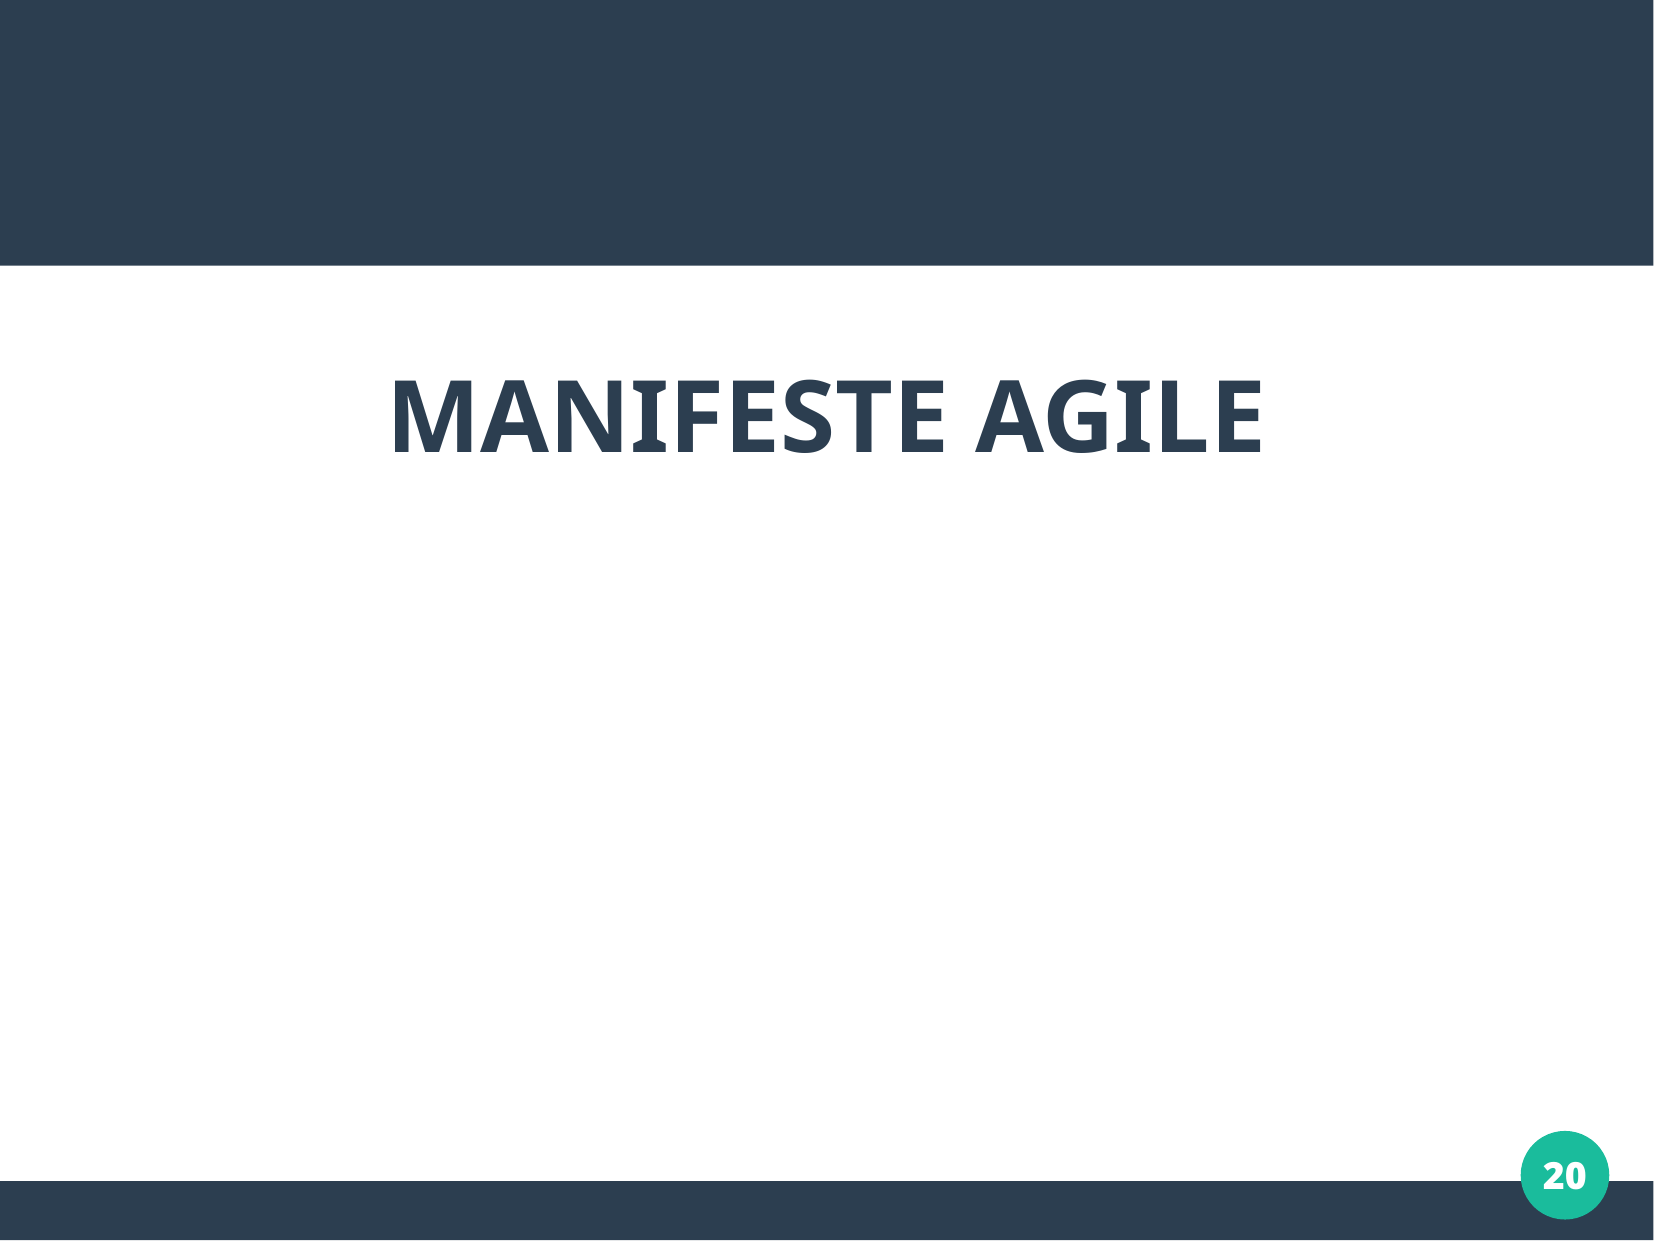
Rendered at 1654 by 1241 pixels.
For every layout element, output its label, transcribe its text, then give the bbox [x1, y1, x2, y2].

subtitle MANIFESTE AGILE [59, 49, 1595, 779]
